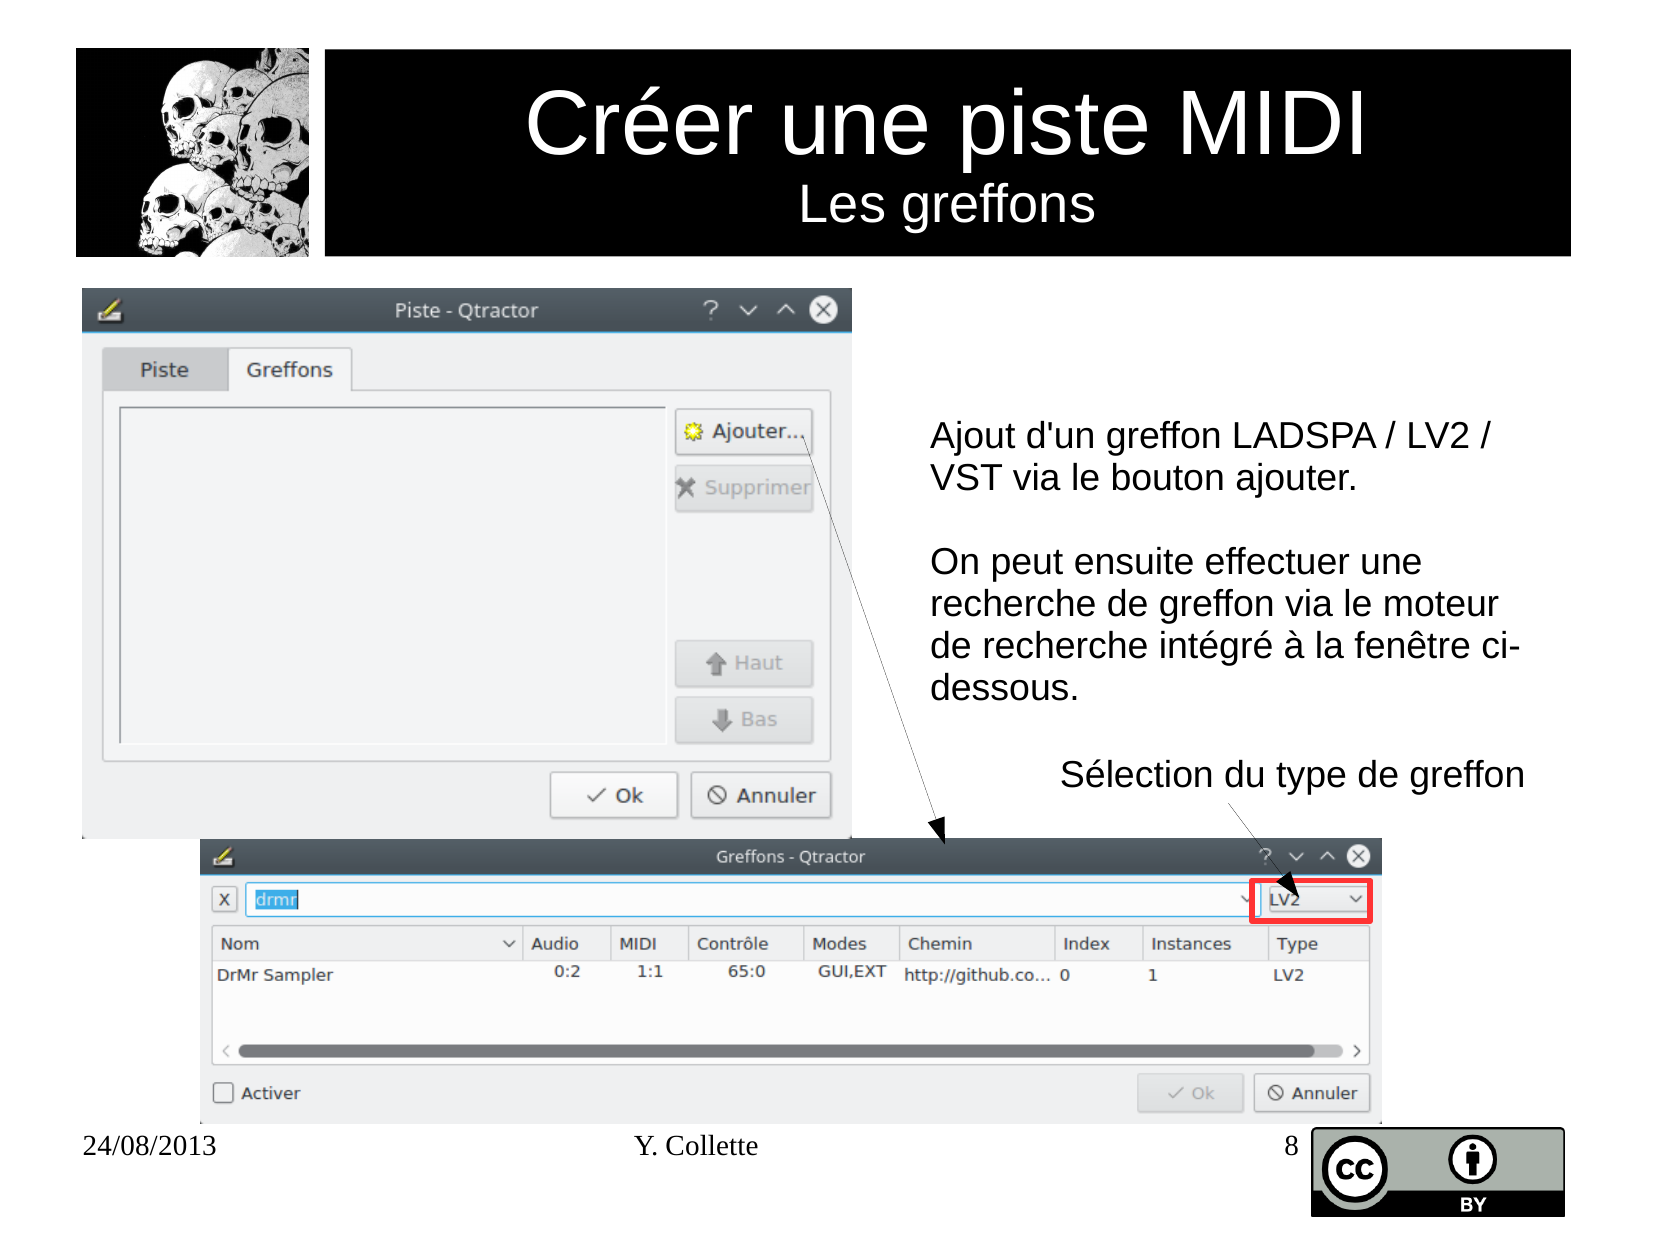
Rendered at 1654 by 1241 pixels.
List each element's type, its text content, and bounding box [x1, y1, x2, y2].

picture [1255, 883, 1367, 918]
picture [76, 48, 309, 257]
picture [82, 288, 1382, 1124]
picture [1311, 1127, 1565, 1217]
text_box Ajout d'un greffon LADSPA / LV2 / VST via le bouton ajouter. On peut ensuite effectuer une recherche de greffon via le moteur de recherche intégré à la fenêtre ci-dessous. [915, 407, 1542, 717]
text_box Sélection du type de greffon [1045, 746, 1542, 804]
title Créer une piste MIDI Les greffons [324, 49, 1571, 257]
